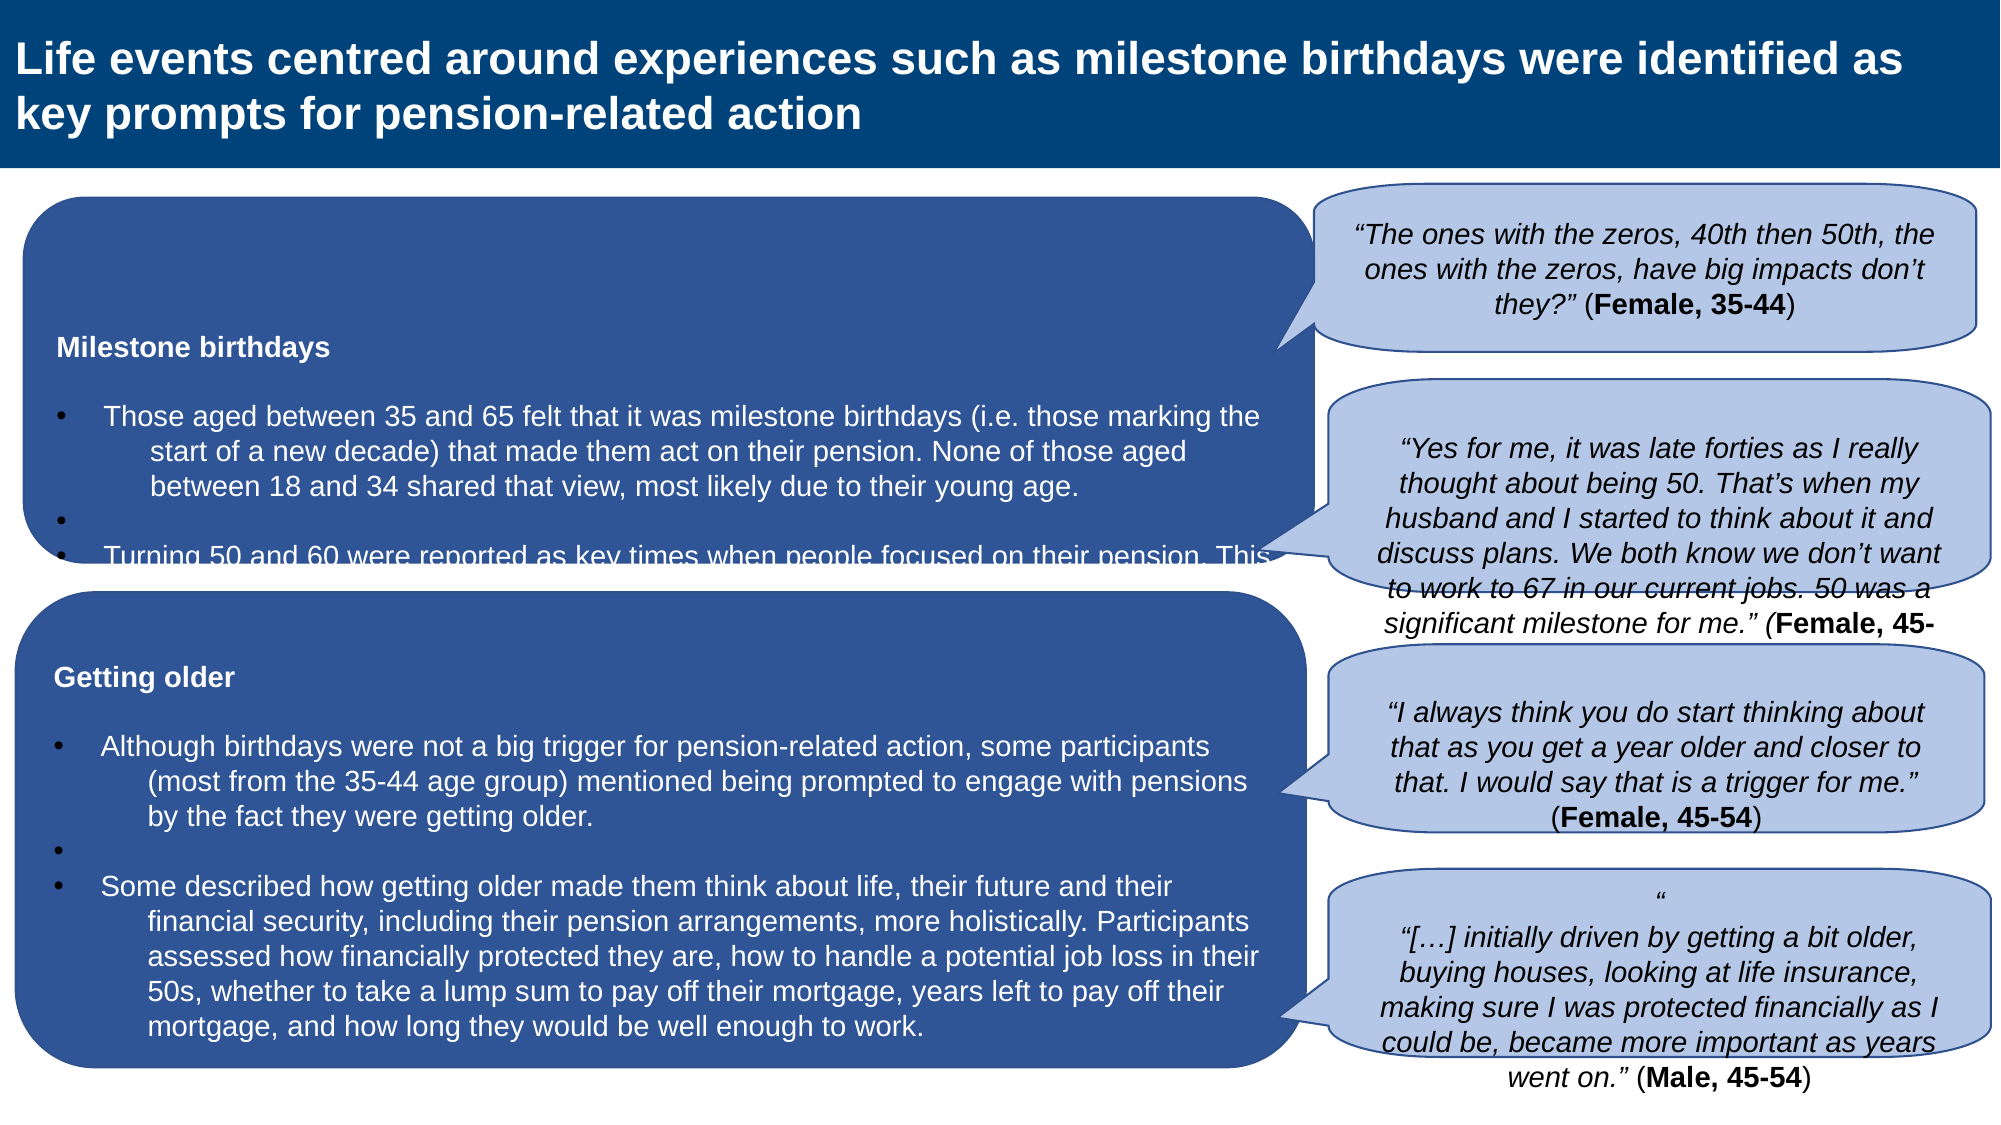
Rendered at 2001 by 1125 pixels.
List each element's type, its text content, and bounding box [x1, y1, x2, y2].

text_box “ “[…] initially driven by getting a bit older, buying houses, looking at life insurance, making sure I was protected financially as I could be, became more important as years went on.” (Male, 45-54) [1277, 868, 1991, 1057]
text_box “I always think you do start thinking about that as you get a year older and closer to that. I would say that is a trigger for me.” (Female, 45-54) [1277, 644, 1985, 833]
text_box Getting older Although birthdays were not a big trigger for pension-related action, some participants (most from the 35-44 age group) mentioned being prompted to engage with pensions by the fact they were getting older. Some described how getting older made them think about life, their future and their financial security, including their pension arrangements, more holistically. Participants assessed how financially protected they are, how to handle a potential job loss in their 50s, whether to take a lump sum to pay off their mortgage, years left to pay off their mortgage, and how long they would be well enough to work. [15, 592, 1306, 1068]
title Life events centred around experiences such as milestone birthdays were identified as key prompts for pension-related action [0, 0, 2000, 169]
text_box “Yes for me, it was late forties as I really thought about being 50. That’s when my husband and I started to think about it and discuss plans. We both know we don’t want to work to 67 in our current jobs. 50 was a significant milestone for me.” (Female, 45-54) [1257, 379, 1991, 593]
text_box “The ones with the zeros, 40th then 50th, the ones with the zeros, have big impacts don’t they?” (Female, 35-44) [1272, 183, 1977, 354]
text_box Milestone birthdays Those aged between 35 and 65 felt that it was milestone birthdays (i.e. those marking the start of a new decade) that made them act on their pension. None of those aged between 18 and 34 shared that view, most likely due to their young age. Turning 50 and 60 were reported as key times when people focused on their pension. This was driven by making pension-related decisions such as taking a lump sum or the urge to financially plan for their future. [23, 197, 1314, 563]
